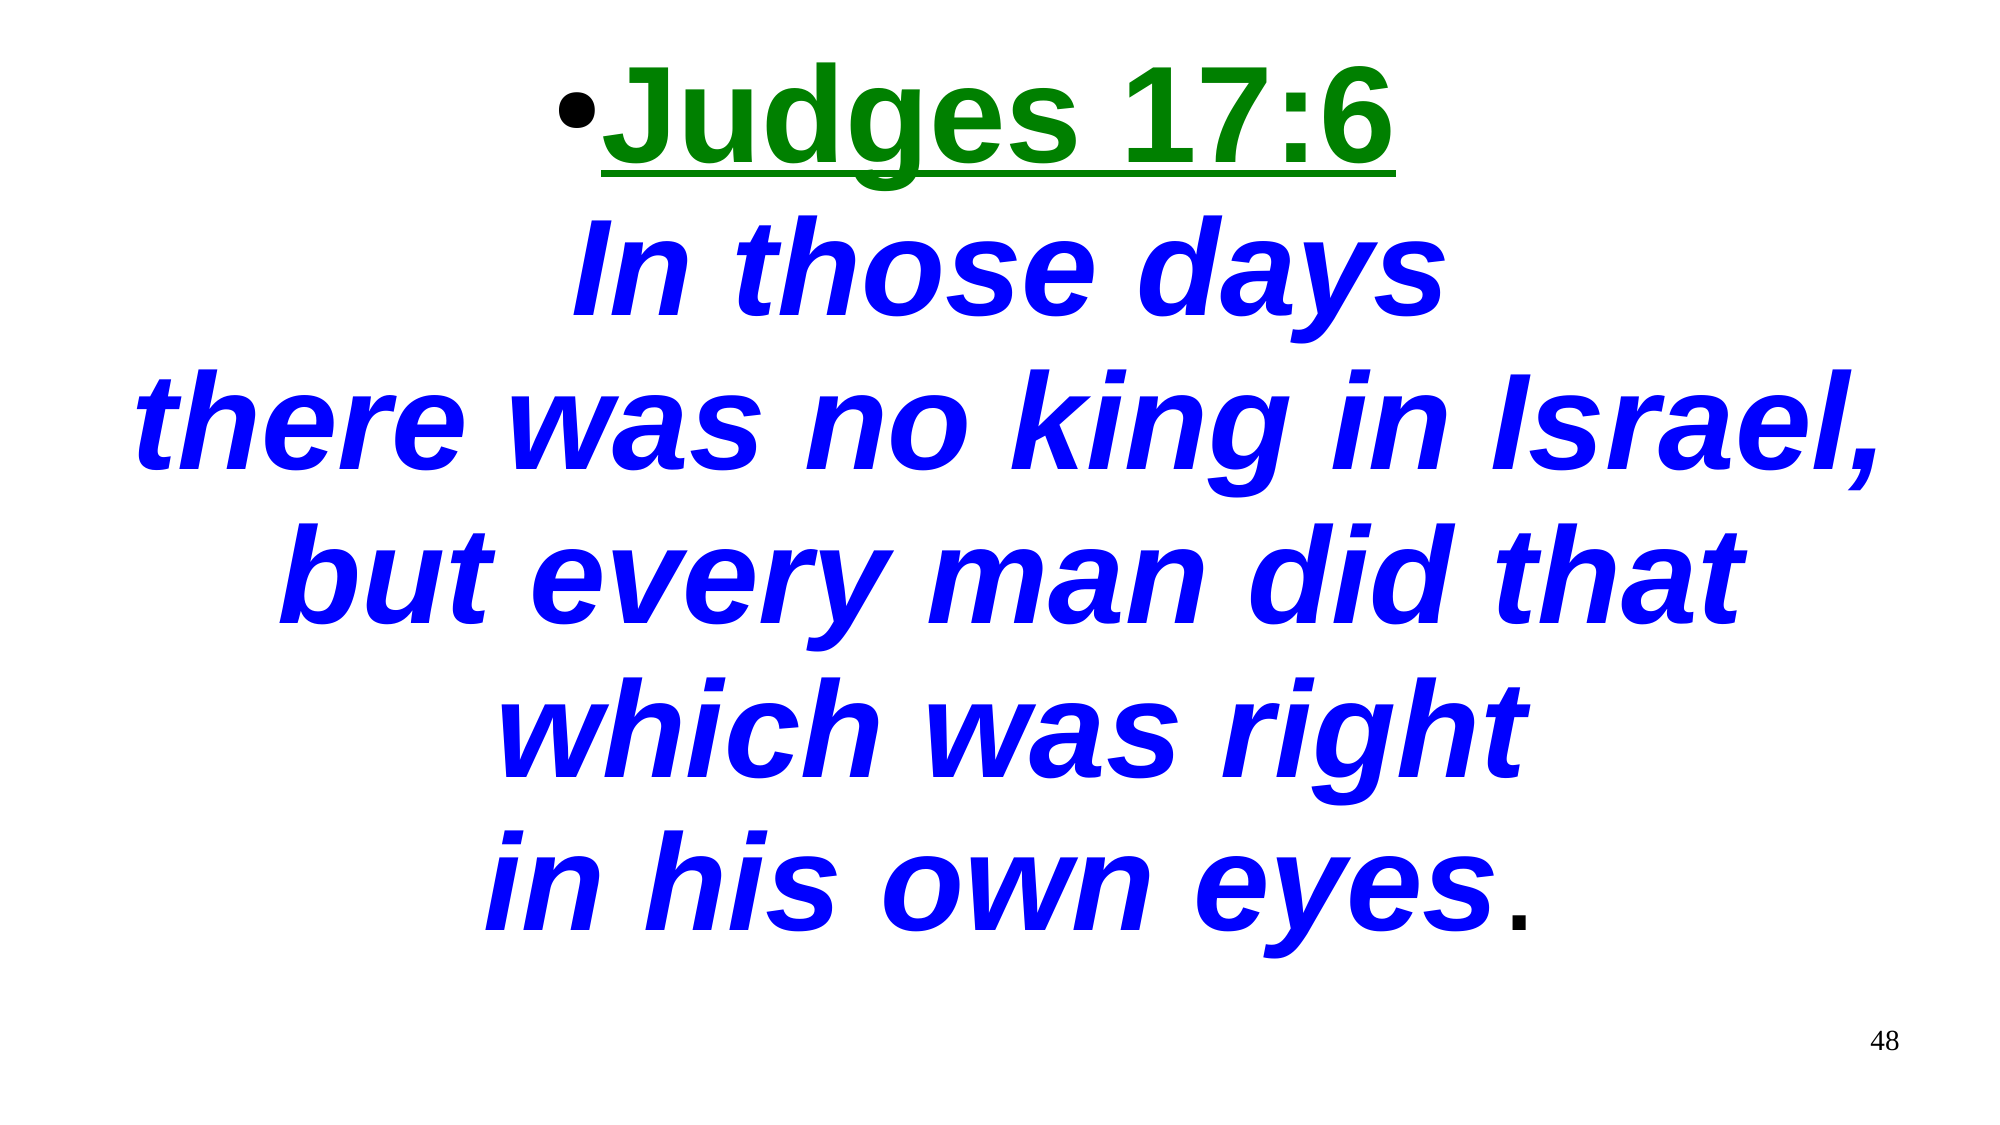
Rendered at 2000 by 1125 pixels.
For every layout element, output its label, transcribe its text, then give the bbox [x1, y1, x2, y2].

list Judges 17:6 In those days there was no king in Israel, but every man did that which was right in his own eyes. [37, 37, 1988, 1088]
